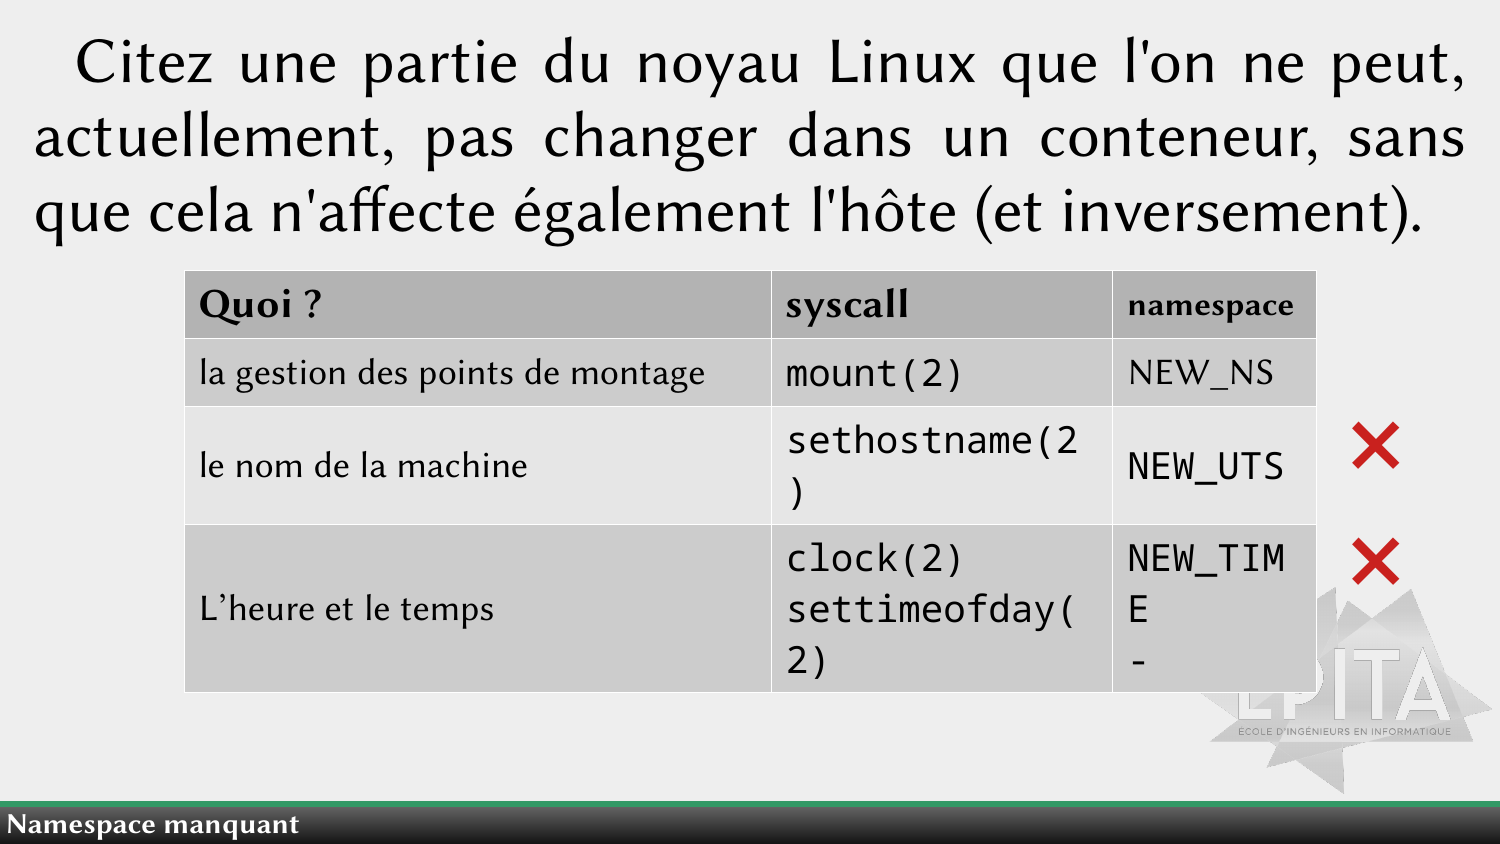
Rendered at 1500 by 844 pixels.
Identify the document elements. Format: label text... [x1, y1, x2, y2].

table_cell mount(2) [772, 339, 1112, 406]
table_cell NEW_NS [1113, 339, 1316, 406]
text_box × [1287, 342, 1465, 522]
table_header Quoi ? [185, 271, 771, 338]
table_header namespace [1113, 271, 1316, 338]
table_cell la gestion des points de montage [185, 339, 771, 406]
table_cell L’heure et le temps [185, 525, 771, 692]
title Namespace manquant [5, 801, 1075, 844]
table_cell NEW_UTS [1113, 407, 1287, 524]
table_cell clock(2) settimeofday(2) [772, 525, 1112, 692]
table_header syscall [772, 271, 1112, 338]
table_cell sethostname(2) [772, 407, 1112, 524]
table_cell le nom de la machine [185, 407, 771, 524]
text_box × [1287, 522, 1465, 638]
table_cell NEW_TIME - [1113, 525, 1316, 692]
list Citez une partie du noyau Linux que l'on ne peut, actuellement, pas changer dans un conteneur, sans que cela n'affecte également l'hôte (et inversement). [33, 23, 1467, 249]
picture [1187, 587, 1492, 794]
